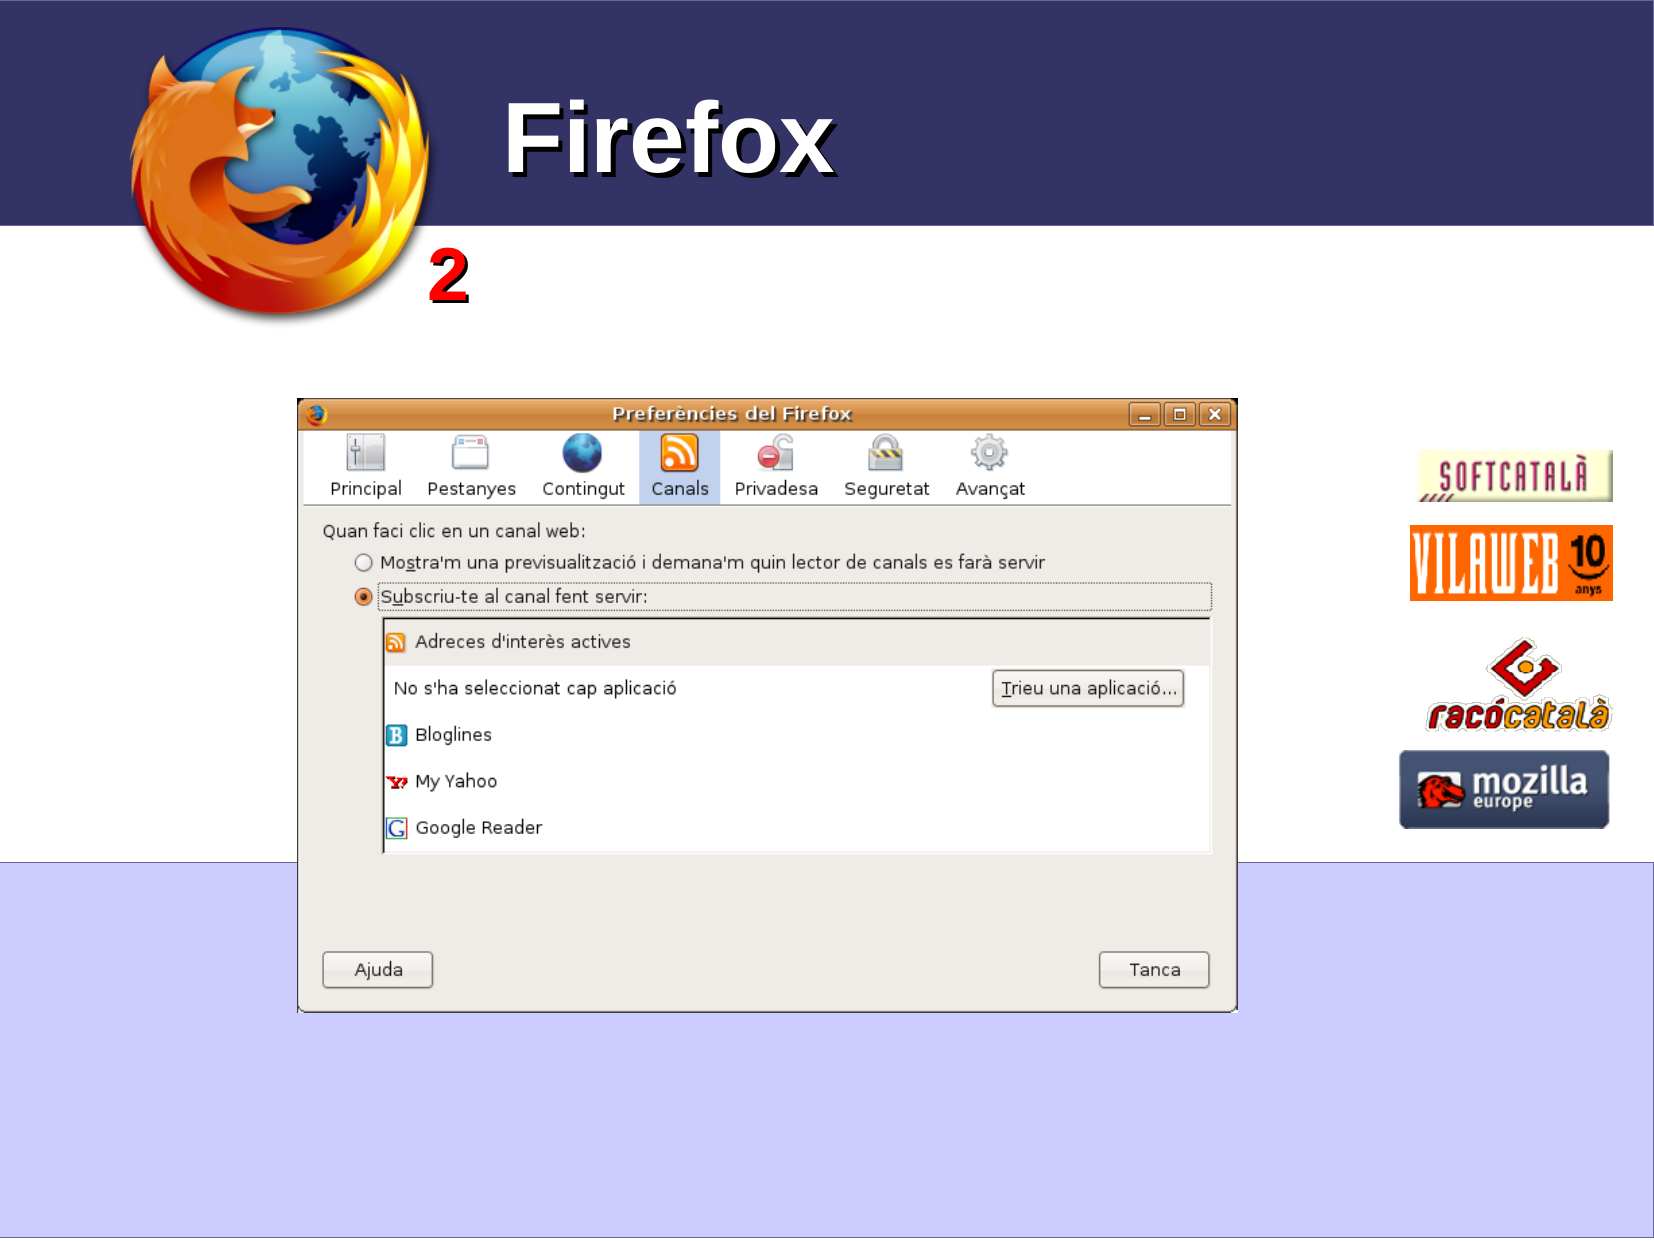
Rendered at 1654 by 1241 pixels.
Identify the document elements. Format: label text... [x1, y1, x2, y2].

picture [297, 398, 1238, 1013]
picture [1417, 450, 1613, 502]
text_box Firefox [487, 75, 938, 202]
text_box [0, 0, 1654, 226]
text_box 2 [412, 225, 526, 338]
text_box [0, 862, 1654, 1238]
picture [1425, 637, 1613, 732]
picture [1387, 750, 1622, 829]
picture [112, 3, 451, 338]
picture [1410, 525, 1613, 601]
